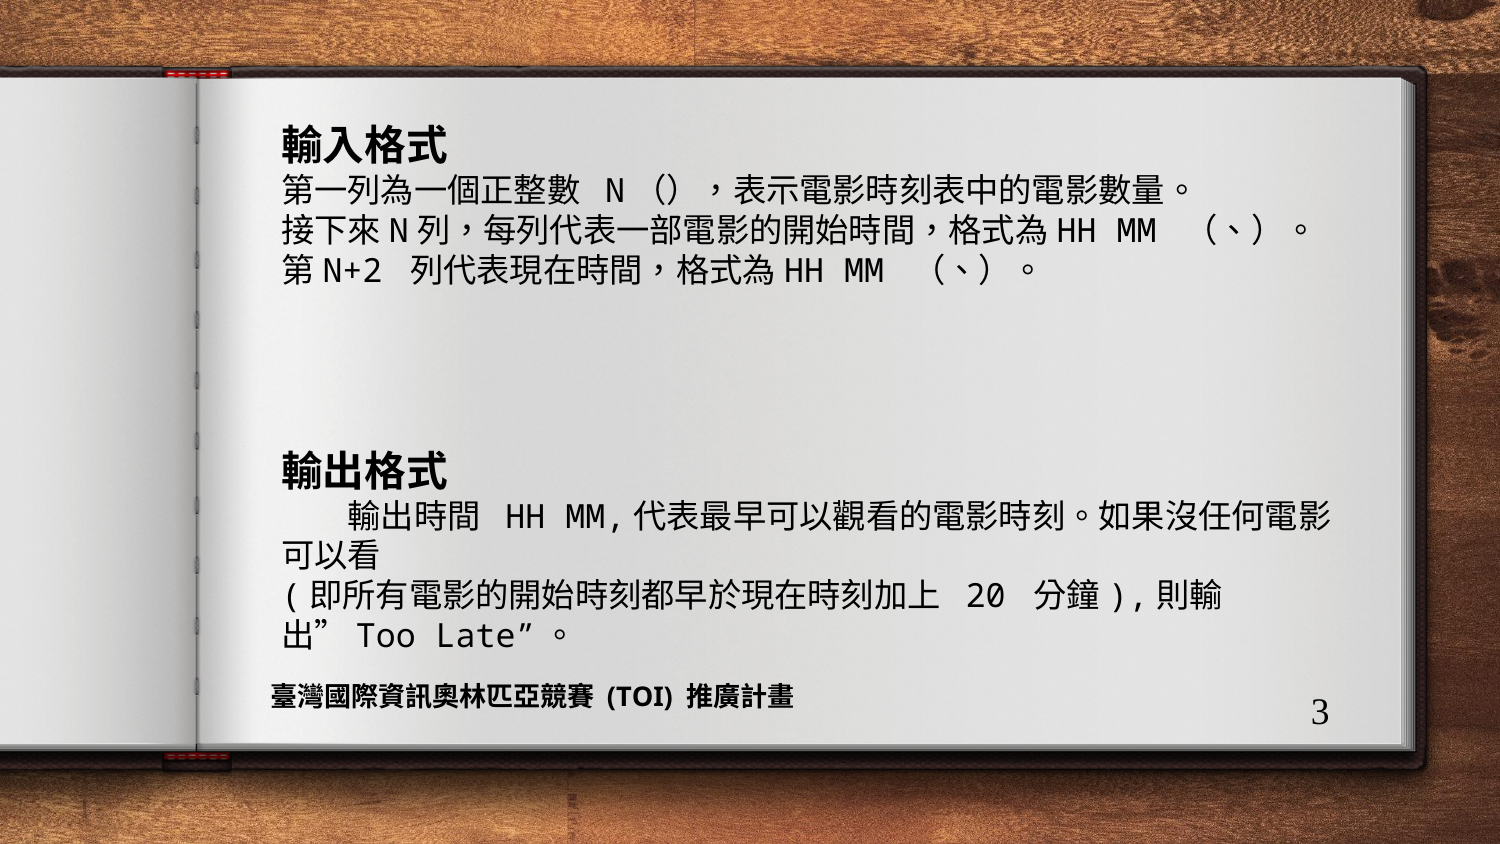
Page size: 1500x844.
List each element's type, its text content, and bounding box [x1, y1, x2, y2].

text_box 3 [1295, 672, 1386, 737]
text_box 輸入格式 第一列為一個正整數 N（），表示電影時刻表中的電影數量。 接下來N列，每列代表一部電影的開始時間，格式為HH MM （、）。 第N+2 列代表現在時間，格式為HH MM （、）。 [266, 111, 1356, 296]
text_box 輸出格式 輸出時間 HH MM,代表最早可以觀看的電影時刻。如果沒任何電影可以看 (即所有電影的開始時刻都早於現在時刻加上 20 分鐘),則輸出”Too Late”。 [266, 437, 1368, 662]
